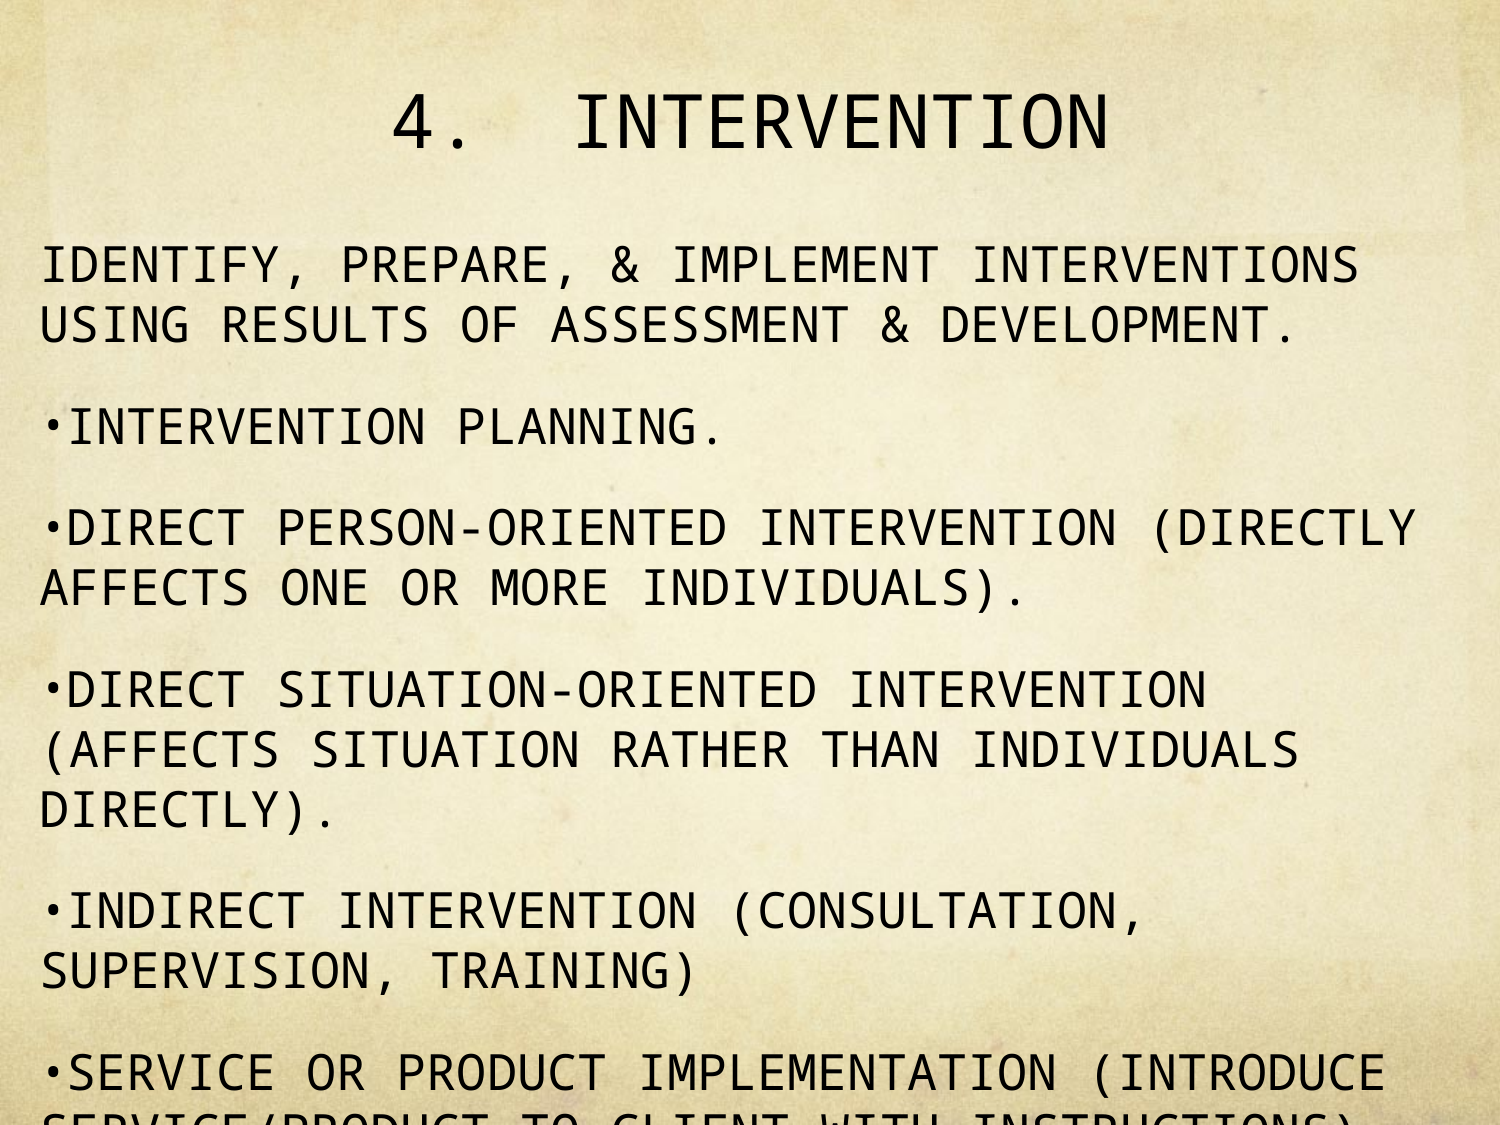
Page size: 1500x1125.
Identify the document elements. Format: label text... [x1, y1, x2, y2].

list IDENTIFY, PREPARE, & IMPLEMENT INTERVENTIONS USING RESULTS OF ASSESSMENT & DEVELOPMENT. INTERVENTION PLANNING. DIRECT PERSON-ORIENTED INTERVENTION (DIRECTLY AFFECTS ONE OR MORE INDIVIDUALS). DIRECT SITUATION-ORIENTED INTERVENTION (AFFECTS SITUATION RATHER THAN INDIVIDUALS DIRECTLY). INDIRECT INTERVENTION (CONSULTATION, SUPERVISION, TRAINING) SERVICE OR PRODUCT IMPLEMENTATION (INTRODUCE SERVICE/PRODUCT TO CLIENT WITH INSTRUCTIONS) [24, 224, 1476, 1125]
picture [0, 0, 1500, 1125]
title 4. INTERVENTION [50, 37, 1450, 201]
